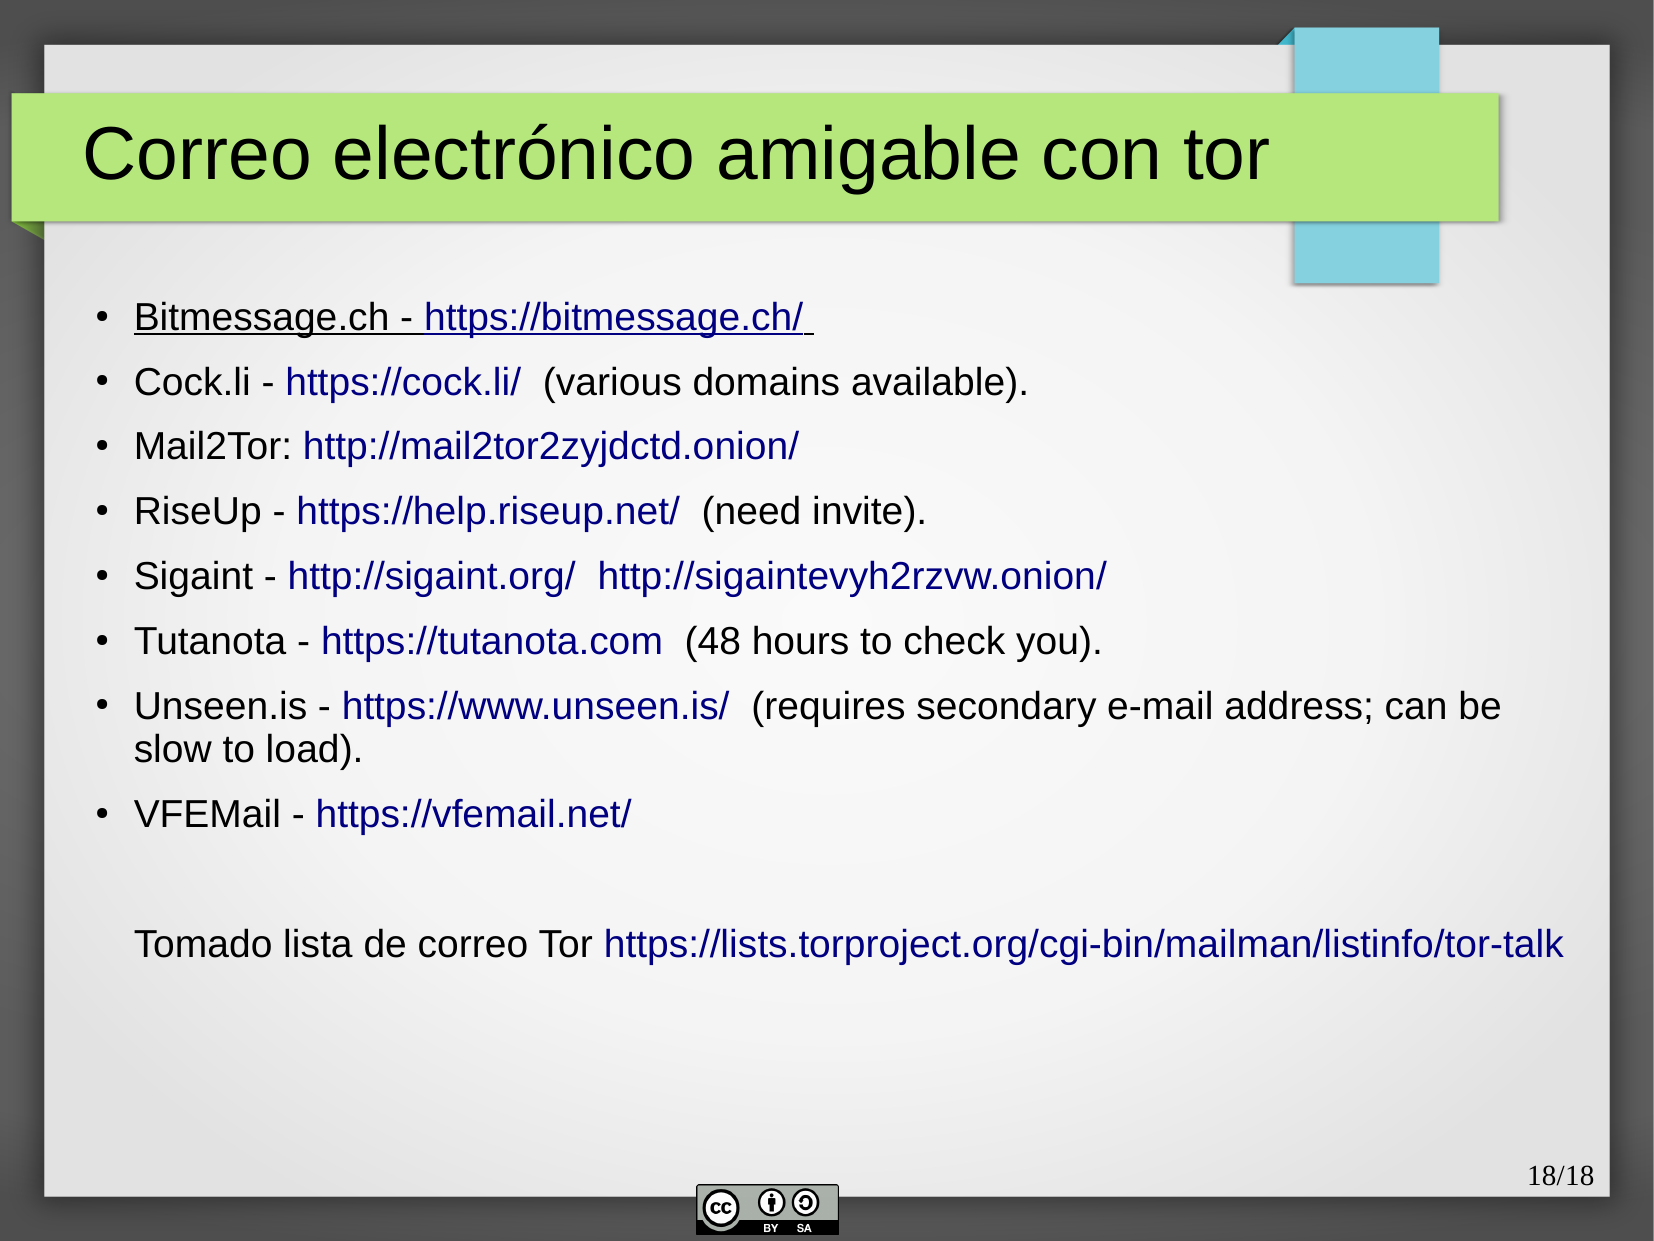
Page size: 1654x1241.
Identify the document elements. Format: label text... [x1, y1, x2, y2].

title Correo electrónico amigable con tor [82, 69, 1382, 238]
picture [0, 0, 1654, 1241]
list Bitmessage.ch - https://bitmessage.ch/ Cock.li - https://cock.li/ (various domains available). Mail2Tor: http://mail2tor2zyjdctd.onion/ RiseUp - https://help.riseup.net/ (need invite). Sigaint - http://sigaint.org/ http://sigaintevyh2rzvw.onion/ Tutanota - https://tutanota.com (48 hours to check you). Unseen.is - https://www.unseen.is/ (requires secondary e-mail address; can be slow to load). VFEMail - https://vfemail.net/ Tomado lista de correo Tor https://lists.torproject.org/cgi-bin/mailman/listinfo/tor-talk [82, 295, 1571, 1015]
